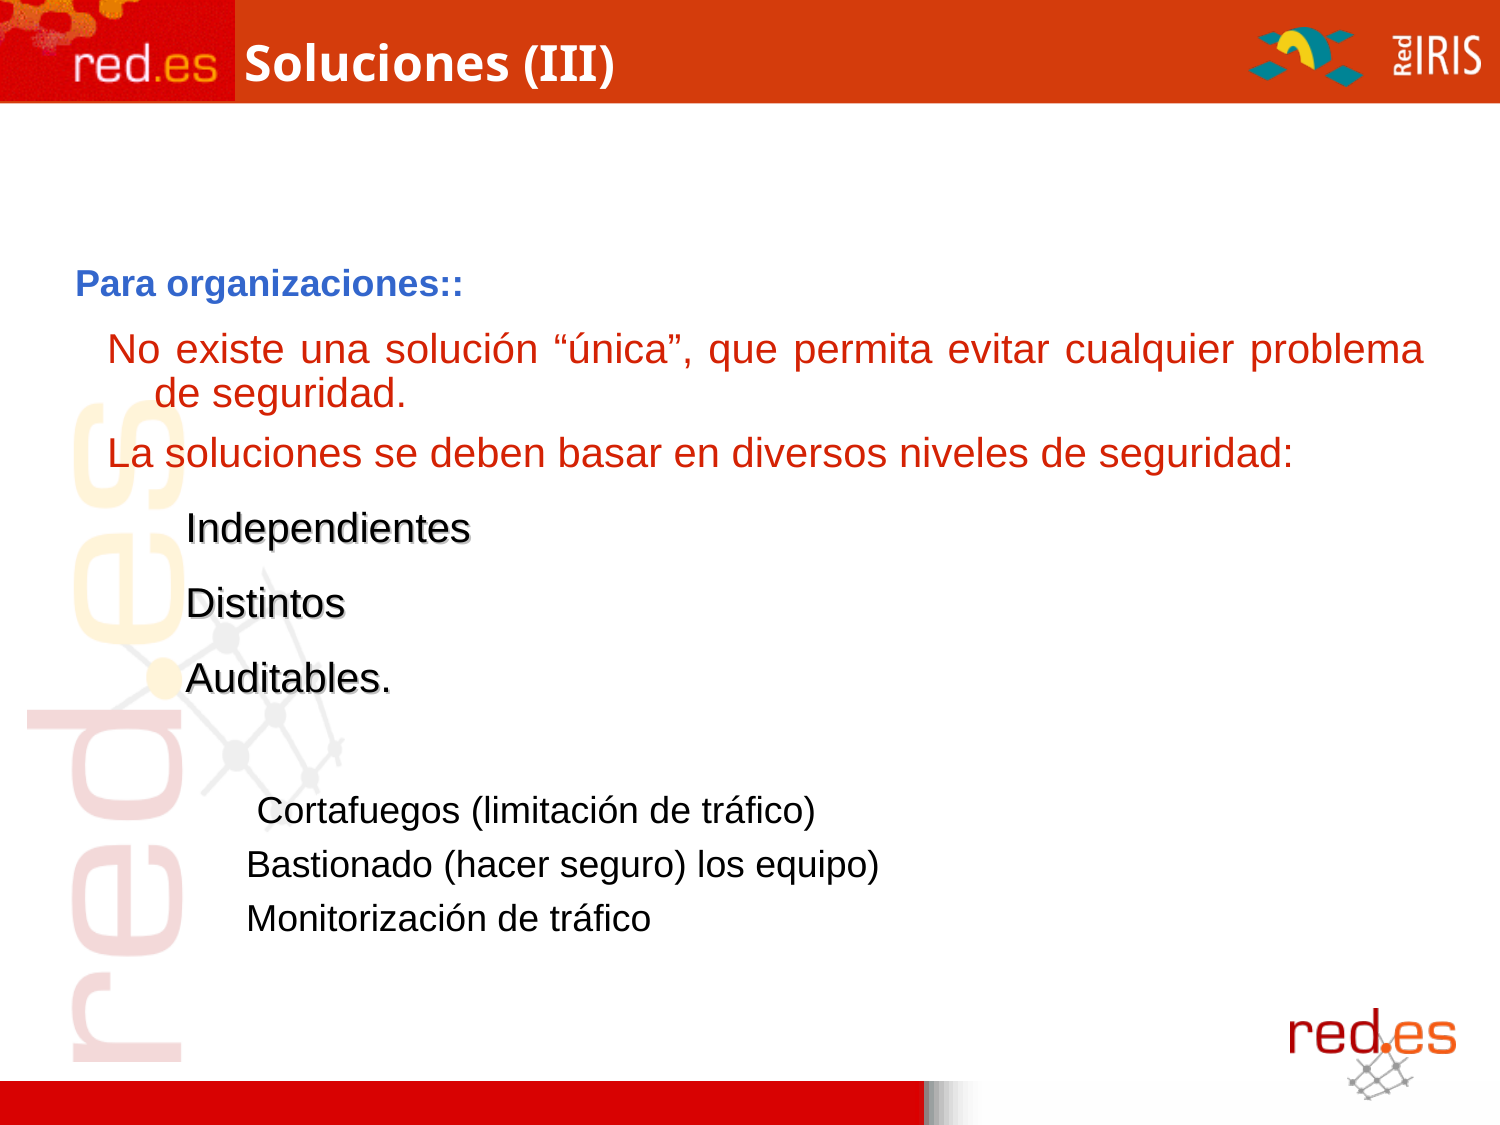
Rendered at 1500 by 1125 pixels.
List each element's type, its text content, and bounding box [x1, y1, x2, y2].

picture [1412, 27, 1481, 87]
picture [0, 0, 235, 101]
list Para organizaciones:: No existe una solución “única”, que permita evitar cualquier problema de seguridad. La soluciones se deben basar en diversos niveles de seguridad: Independientes Distintos Auditables. Cortafuegos (limitación de tráfico) Bastionado (hacer seguro) los equipo) Monitorización de tráfico [75, 262, 1426, 1005]
picture [27, 400, 345, 1062]
picture [0, 1008, 1500, 1125]
title Soluciones (III) [244, 0, 1412, 128]
